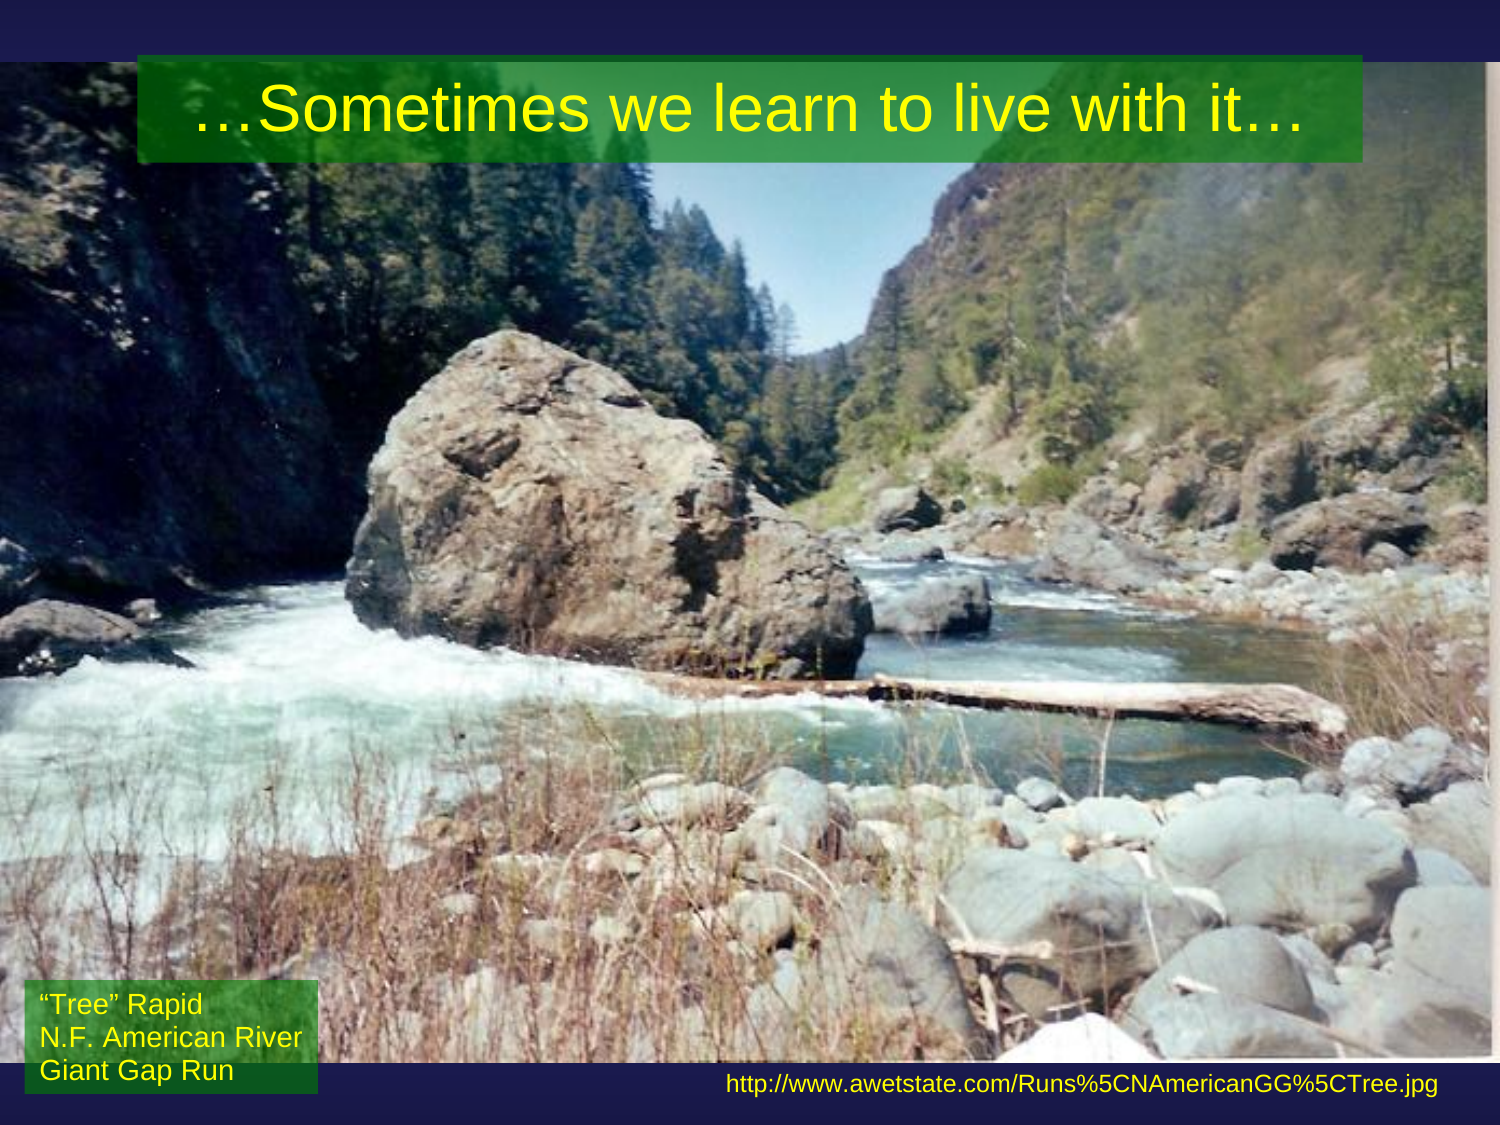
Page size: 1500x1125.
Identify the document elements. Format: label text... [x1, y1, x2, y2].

text_box http://www.awetstate.com/Runs%5CNAmericanGG%5CTree.jpg [711, 1062, 1456, 1106]
text_box “Tree” Rapid N.F. American River Giant Gap Run [24, 980, 318, 1094]
text_box …Sometimes we learn to live with it… [137, 54, 1363, 163]
picture [0, 62, 1500, 1063]
